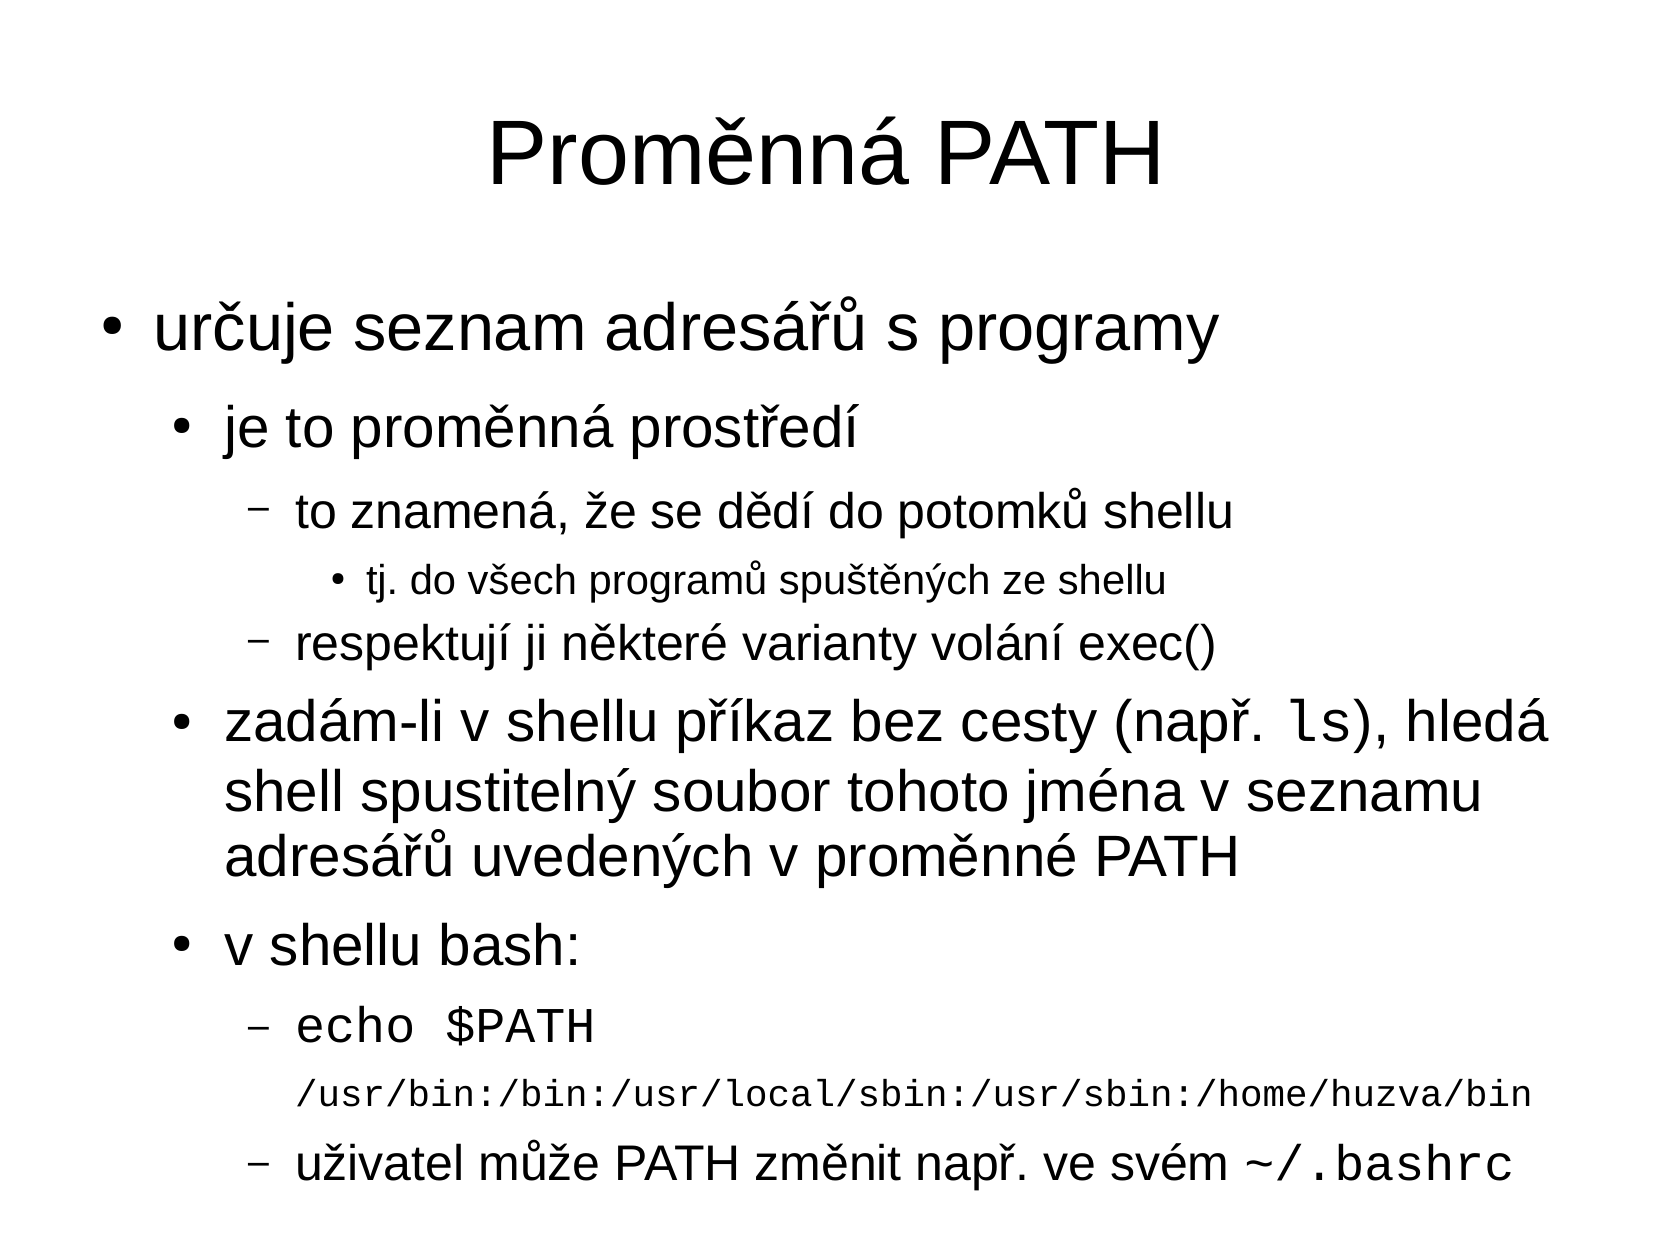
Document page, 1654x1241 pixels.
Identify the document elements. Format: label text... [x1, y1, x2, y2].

title Proměnná PATH [82, 49, 1571, 257]
list určuje seznam adresářů s programy je to proměnná prostředí to znamená, že se dědí do potomků shellu tj. do všech programů spuštěných ze shellu respektují ji některé varianty volání exec() zadám-li v shellu příkaz bez cesty (např. ls), hledá shell spustitelný soubor tohoto jména v seznamu adresářů uvedených v proměnné PATH v shellu bash: echo $PATH /usr/bin:/bin:/usr/local/sbin:/usr/sbin:/home/huzva/bin uživatel může PATH změnit např. ve svém ~/.bashrc [82, 290, 1571, 1196]
